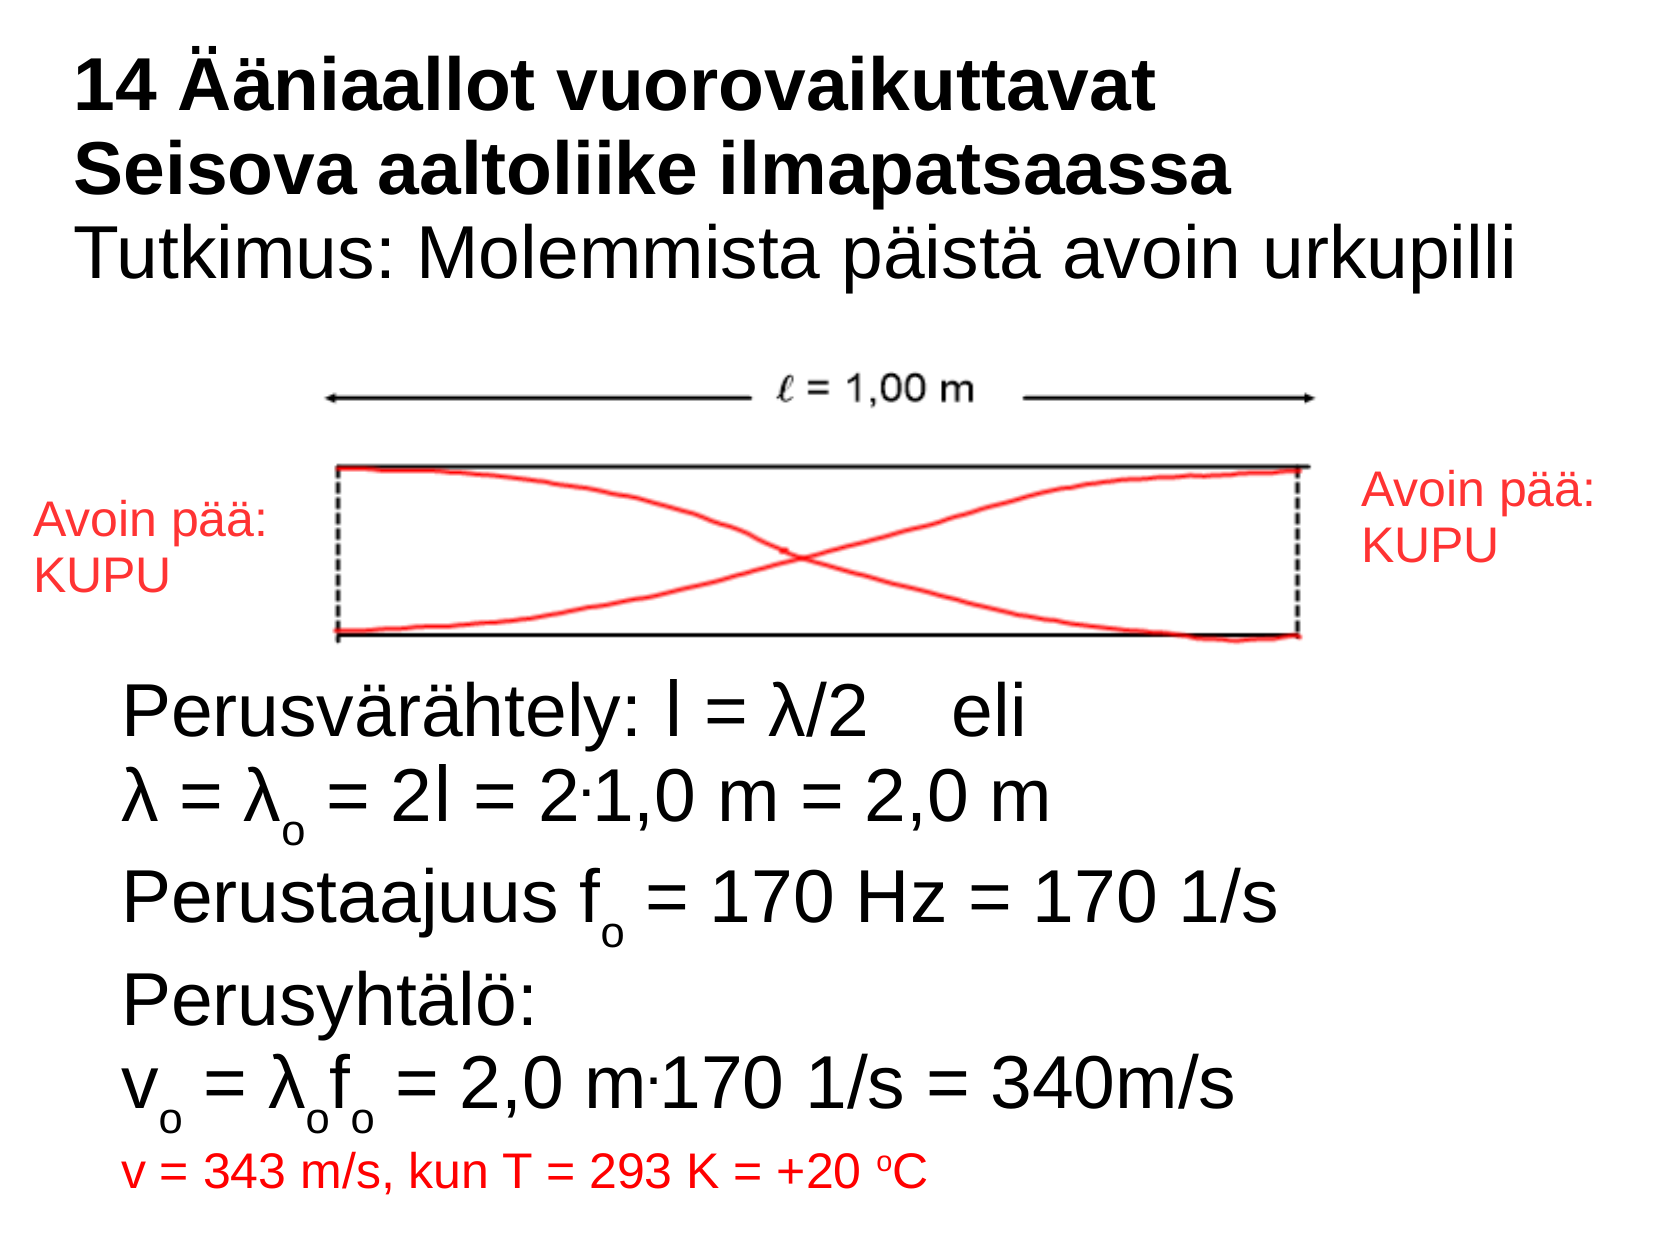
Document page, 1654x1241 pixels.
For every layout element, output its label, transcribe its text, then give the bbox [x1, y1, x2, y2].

text_box Avoin pää: KUPU [18, 484, 284, 611]
text_box Perusvärähtely: l = λ/2 eli λ = λo = 2l = 2.1,0 m = 2,0 m Perustaajuus fo = 170 Hz = 170 1/s Perusyhtälö: vo = λofo = 2,0 m.170 1/s = 340m/s v = 343 m/s, kun T = 293 K = +20 oC [106, 661, 1536, 1241]
text_box Avoin pää: KUPU [1346, 454, 1612, 581]
picture [283, 325, 1353, 661]
text_box 14 Ääniaallot vuorovaikuttavat Seisova aaltoliike ilmapatsaassa Tutkimus: Molemmista päistä avoin urkupilli [59, 35, 1654, 319]
